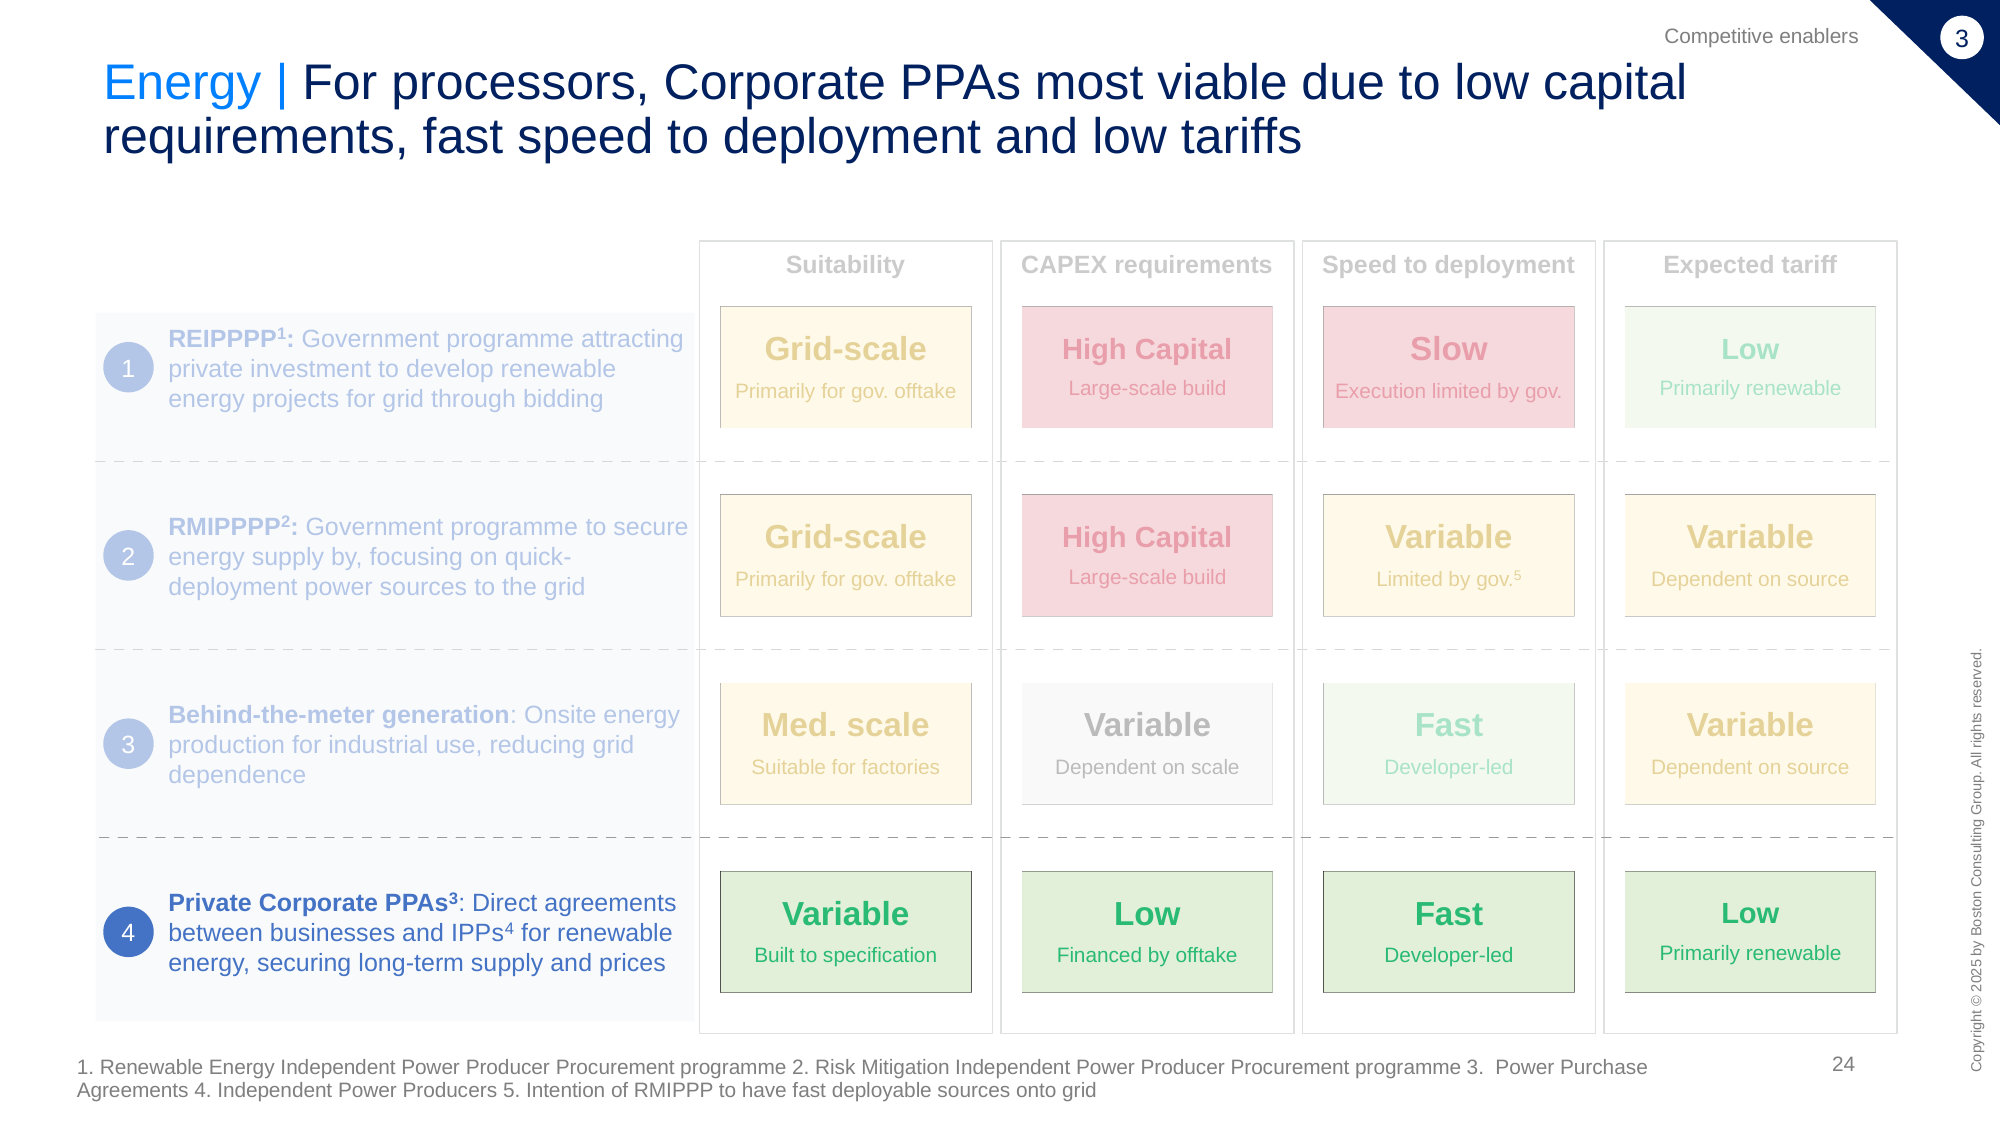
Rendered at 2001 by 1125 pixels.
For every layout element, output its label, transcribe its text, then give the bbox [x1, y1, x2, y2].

title Energy | For processors, Corporate PPAs most viable due to low capital requirements, fast speed to deployment and low tariffs [103, 55, 1897, 165]
text_box 1. Renewable Energy Independent Power Producer Procurement programme 2. Risk Mitigation Independent Power Producer Procurement programme 3. Power Purchase Agreements 4. Independent Power Producers 5. Intention of RMIPPP to have fast deployable sources onto grid [77, 1057, 1701, 1102]
text_box 4 [103, 906, 153, 958]
text_box Competitive enablers [1664, 14, 1881, 56]
text_box [20, 220, 1942, 1049]
text_box 3 [1940, 15, 1984, 60]
text_box Low Financed by offtake [1022, 871, 1273, 993]
text_box Low Primarily renewable [1625, 871, 1876, 993]
text_box Fast Developer-led [1323, 871, 1575, 993]
text_box [1869, 0, 2000, 126]
text_box Variable Built to specification [720, 871, 972, 993]
text_box Private Corporate PPAs3: Direct agreements between businesses and IPPs4 for renewable energy, securing long-term supply and prices [153, 878, 711, 985]
